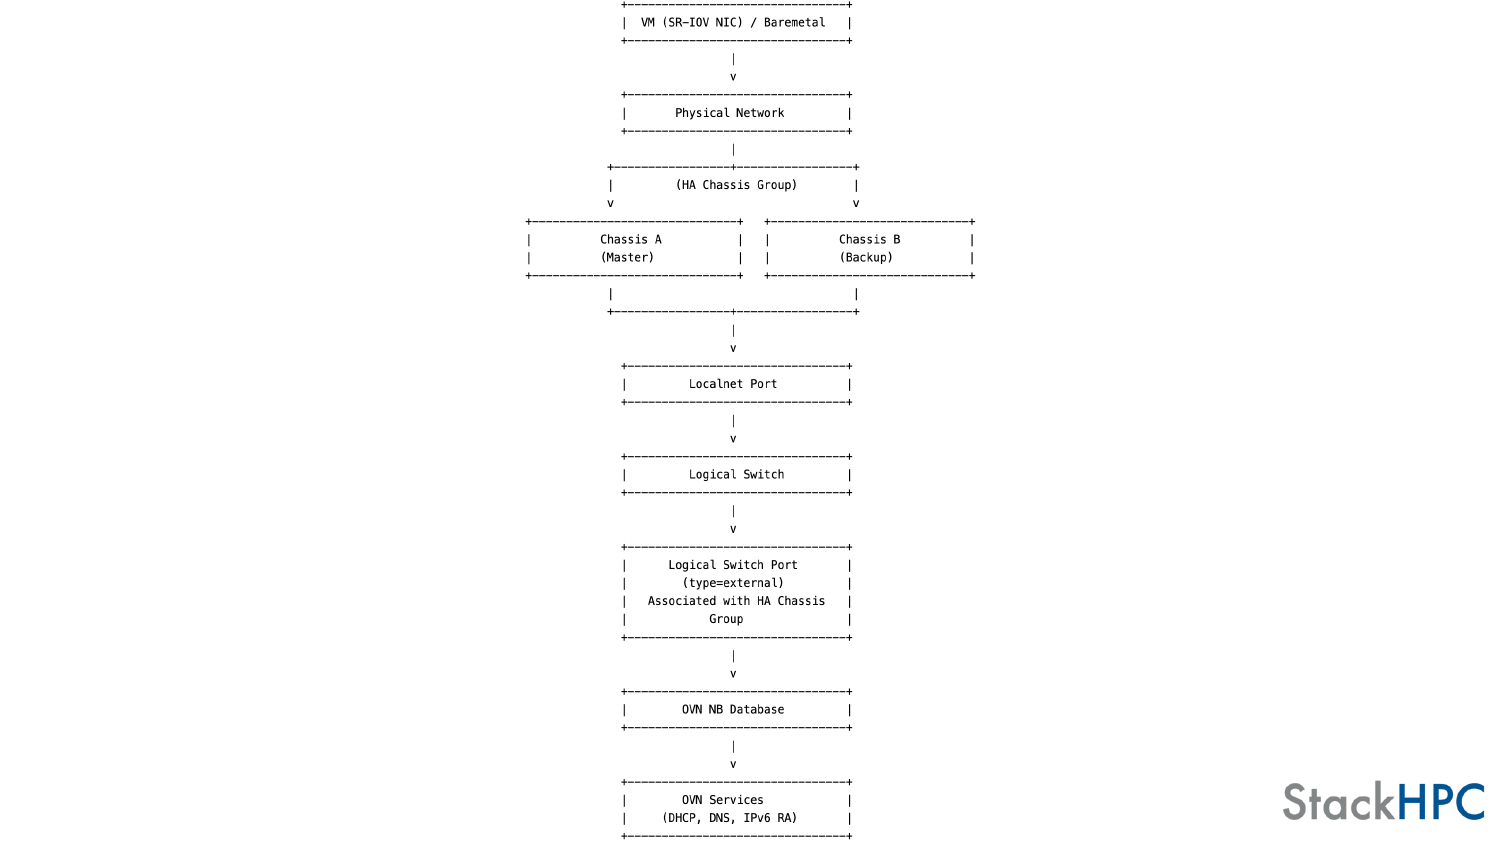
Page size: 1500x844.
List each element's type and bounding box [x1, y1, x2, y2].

picture [513, 0, 987, 844]
picture [1279, 769, 1488, 834]
